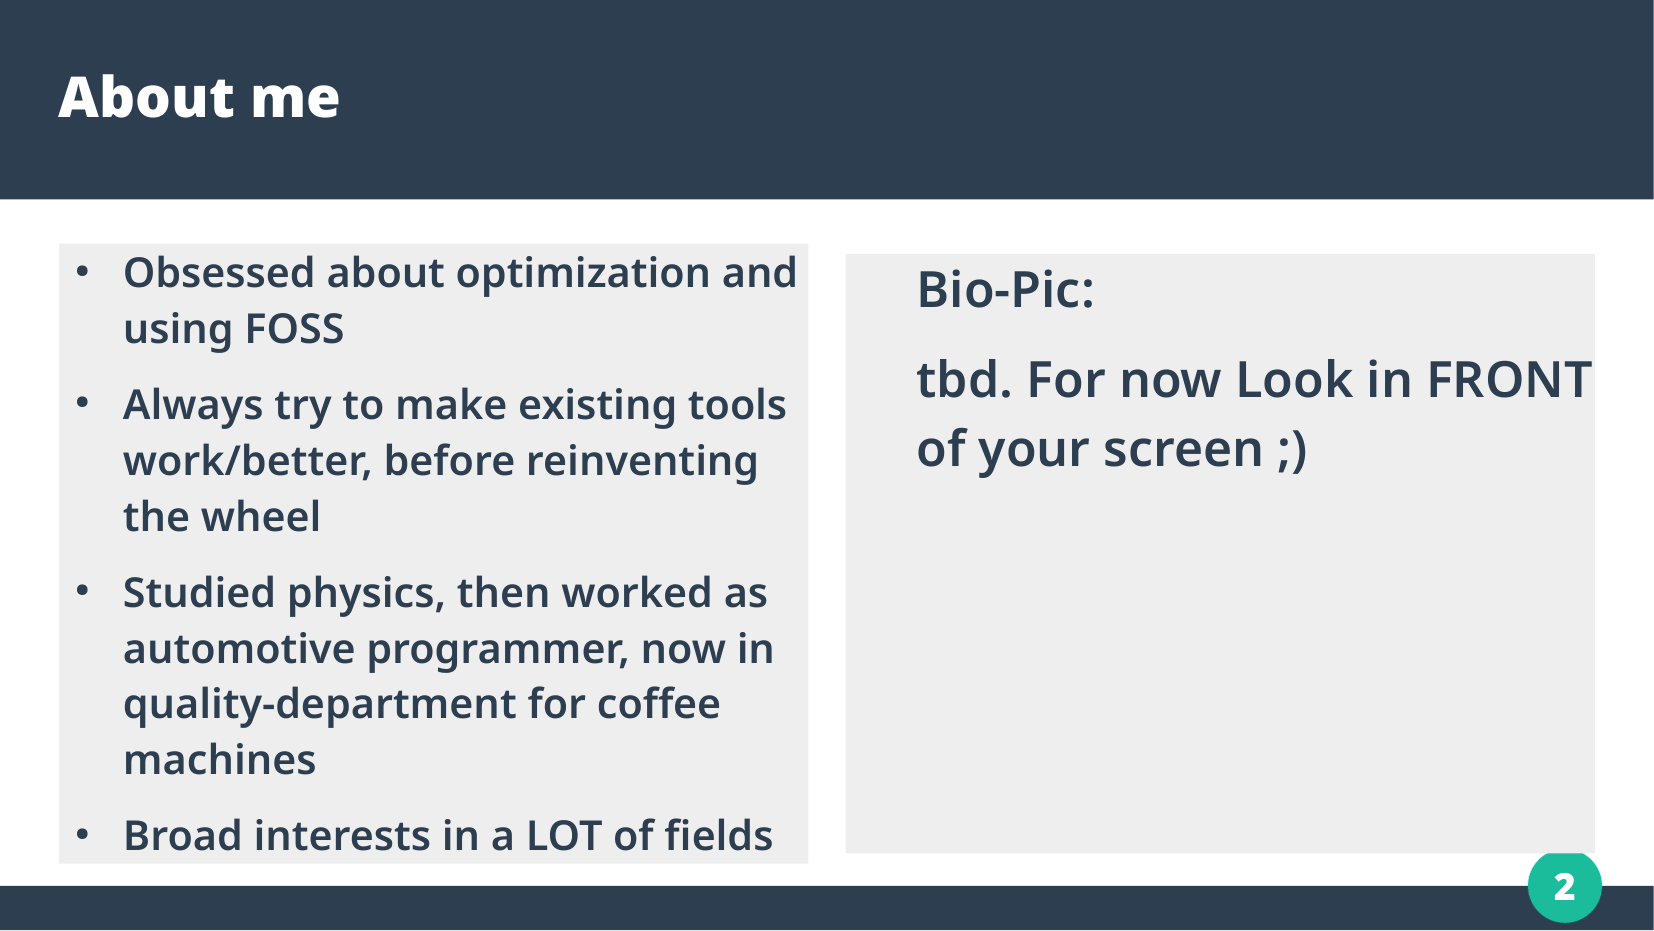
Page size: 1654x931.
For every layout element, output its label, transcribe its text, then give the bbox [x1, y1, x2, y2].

list Obsessed about optimization and using FOSS Always try to make existing tools work/better, before reinventing the wheel Studied physics, then worked as automotive programmer, now in quality-department for coffee machines Broad interests in a LOT of fields [59, 243, 809, 864]
list Bio-Pic: tbd. For now Look in FRONT of your screen ;) [845, 253, 1595, 854]
title About me [59, 37, 1595, 155]
